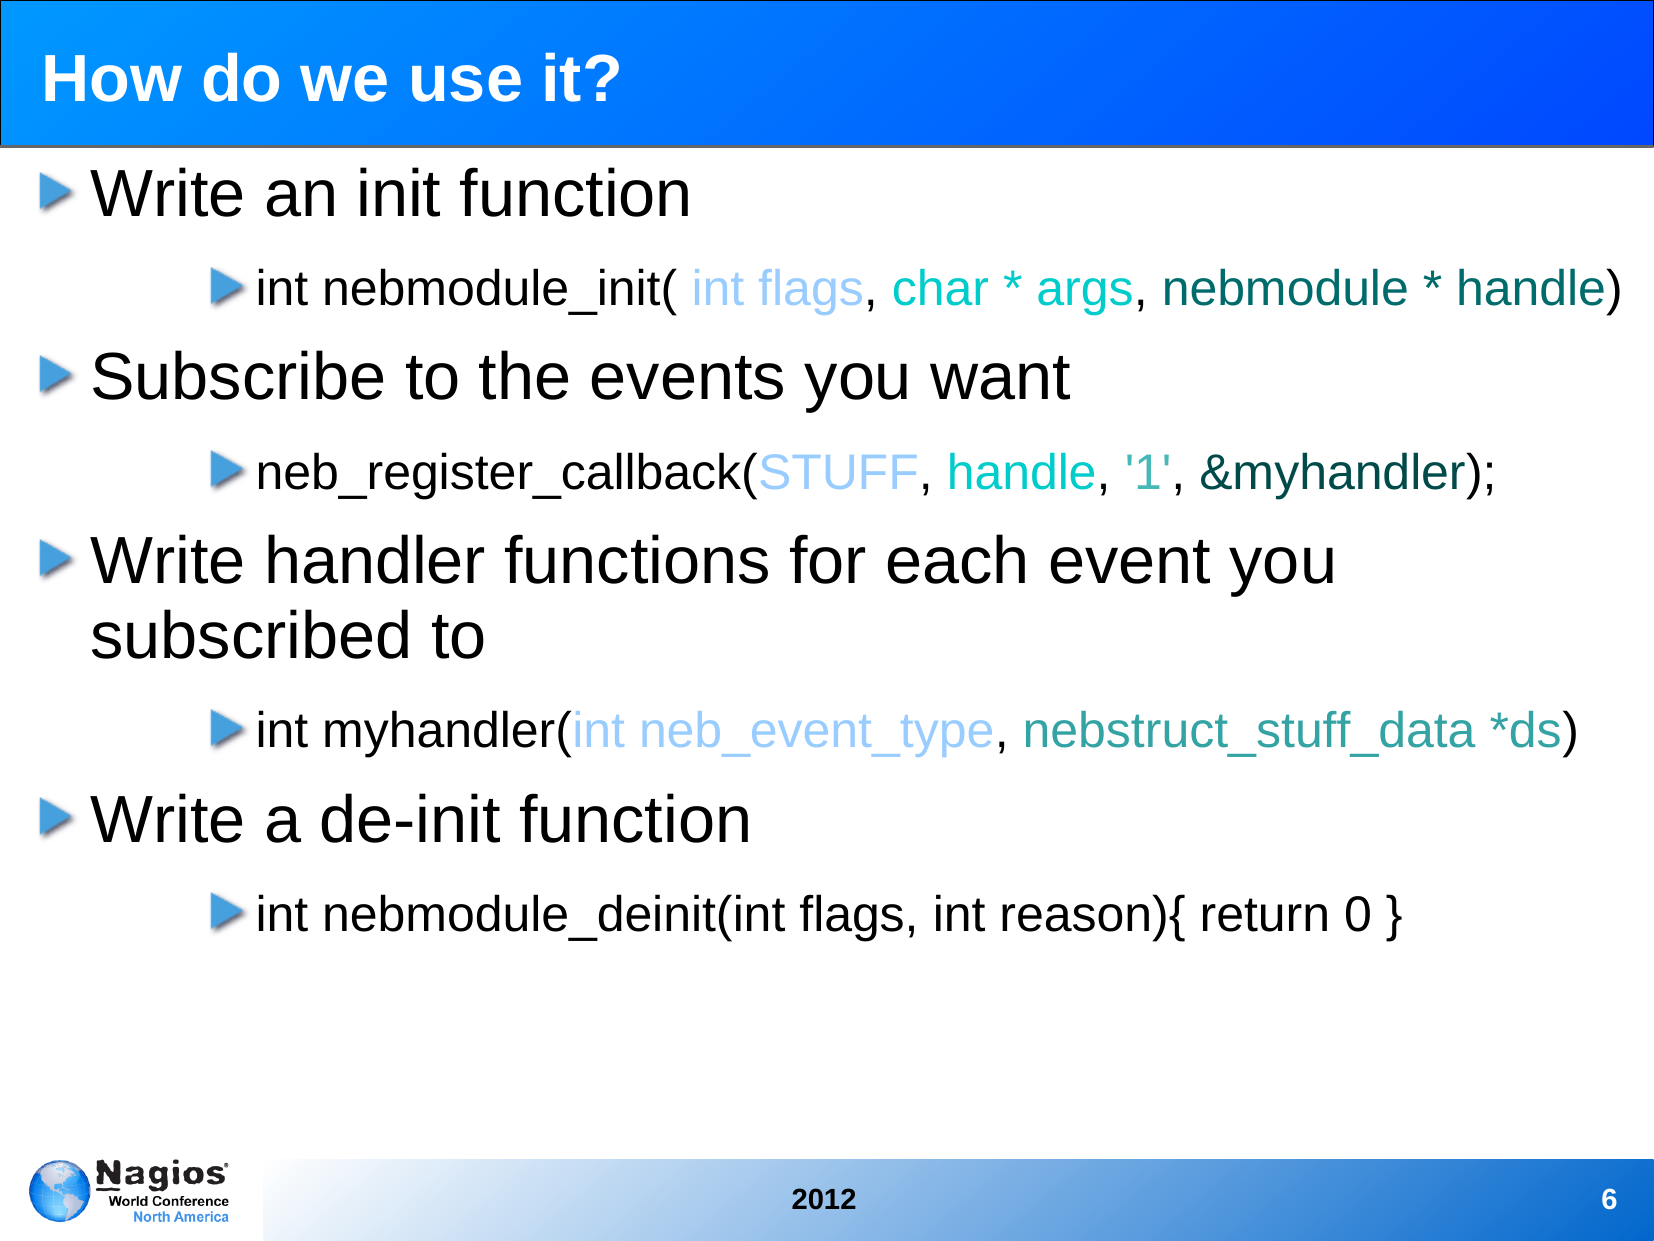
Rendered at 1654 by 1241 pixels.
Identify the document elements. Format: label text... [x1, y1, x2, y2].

picture [29, 1159, 229, 1235]
title How do we use it? [41, 29, 1248, 127]
list Write an init function int nebmodule_init( int flags, char * args, nebmodule * handle) Subscribe to the events you want neb_register_callback(STUFF, handle, '1', &myhandler); Write handler functions for each event you subscribed to int myhandler(int neb_event_type, nebstruct_stuff_data *ds) Write a de-init function int nebmodule_deinit(int flags, int reason){ return 0 } [19, 155, 1645, 1145]
